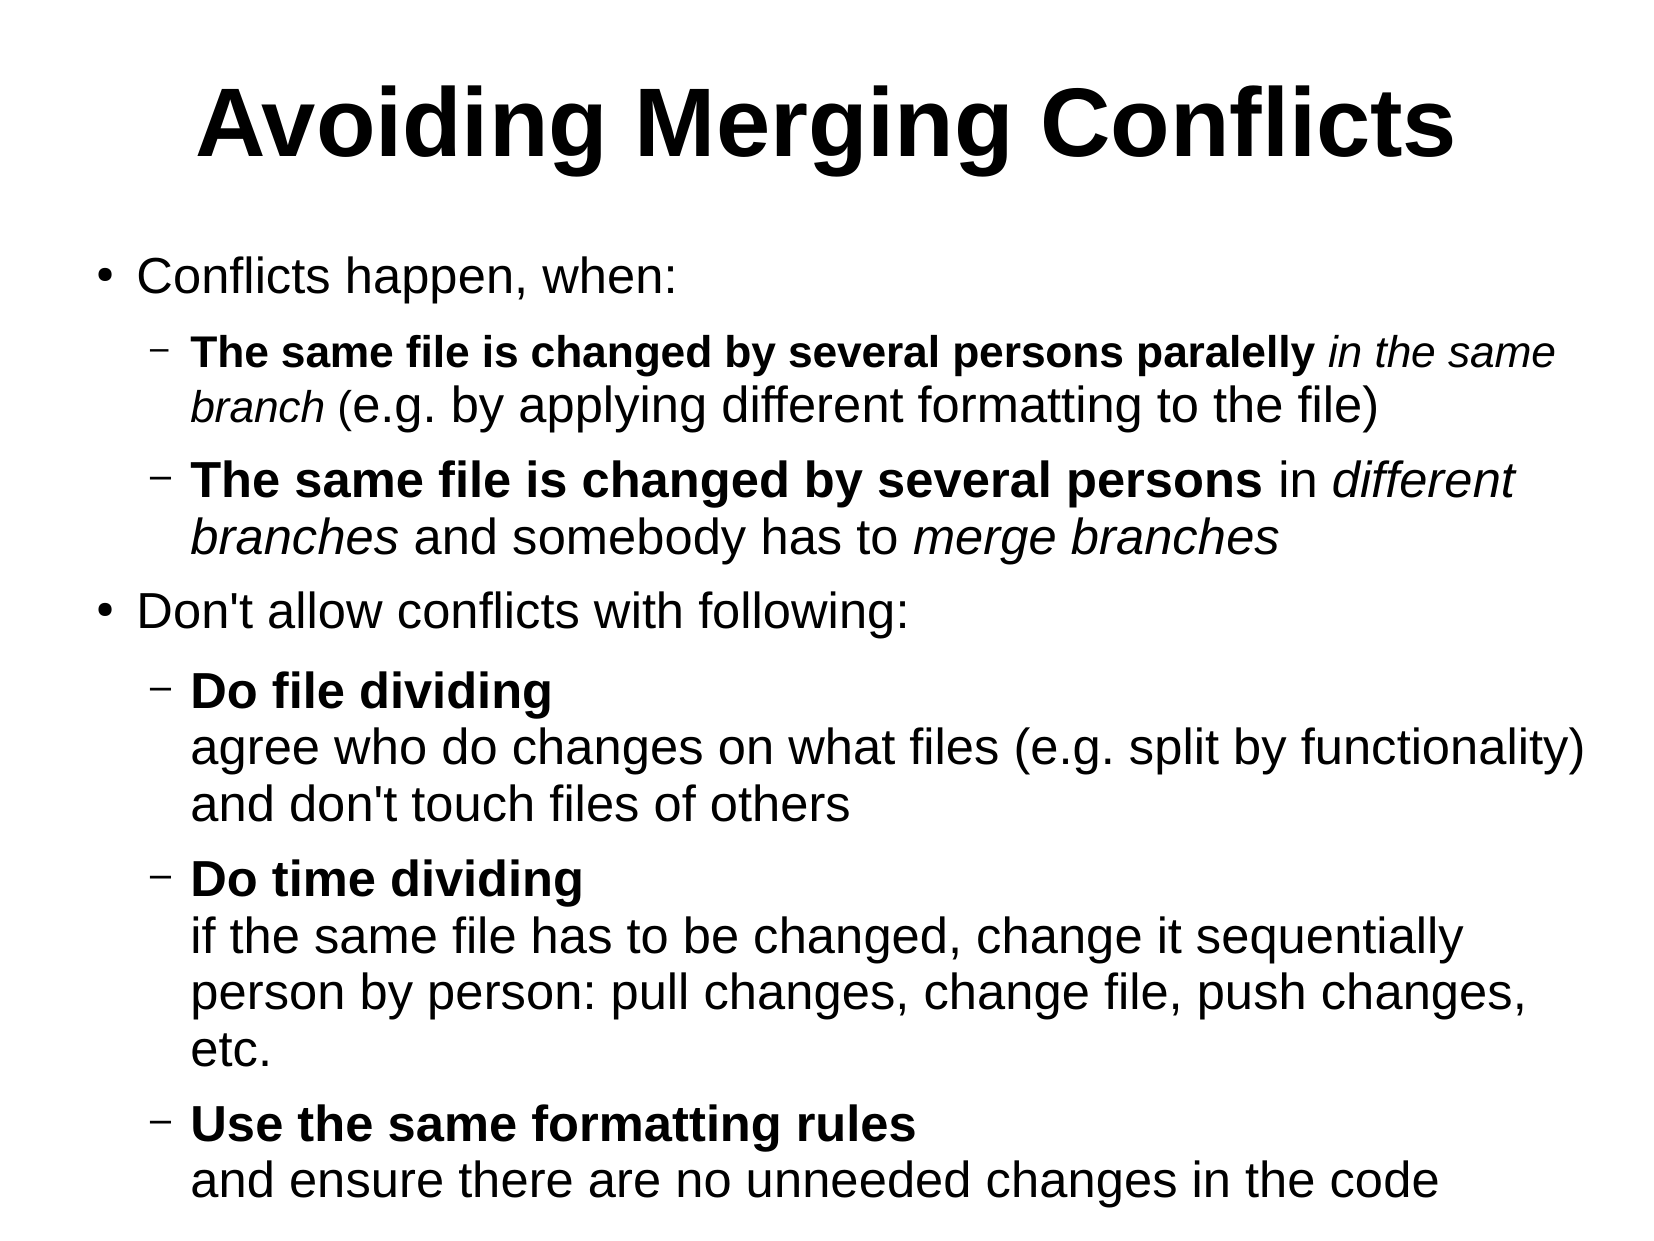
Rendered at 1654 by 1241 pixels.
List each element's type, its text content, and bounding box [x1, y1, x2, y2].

list Conflicts happen, when: The same file is changed by several persons paralelly in the same branch (e.g. by applying different formatting to the file) The same file is changed by several persons in different branches and somebody has to merge branches Don't allow conflicts with following: Do file dividing agree who do changes on what files (e.g. split by functionality) and don't touch files of others Do time dividing if the same file has to be changed, change it sequentially person by person: pull changes, change file, push changes, etc. Use the same formatting rules and ensure there are no unneeded changes in the code [82, 248, 1607, 1217]
title Avoiding Merging Conflicts [82, 13, 1571, 232]
